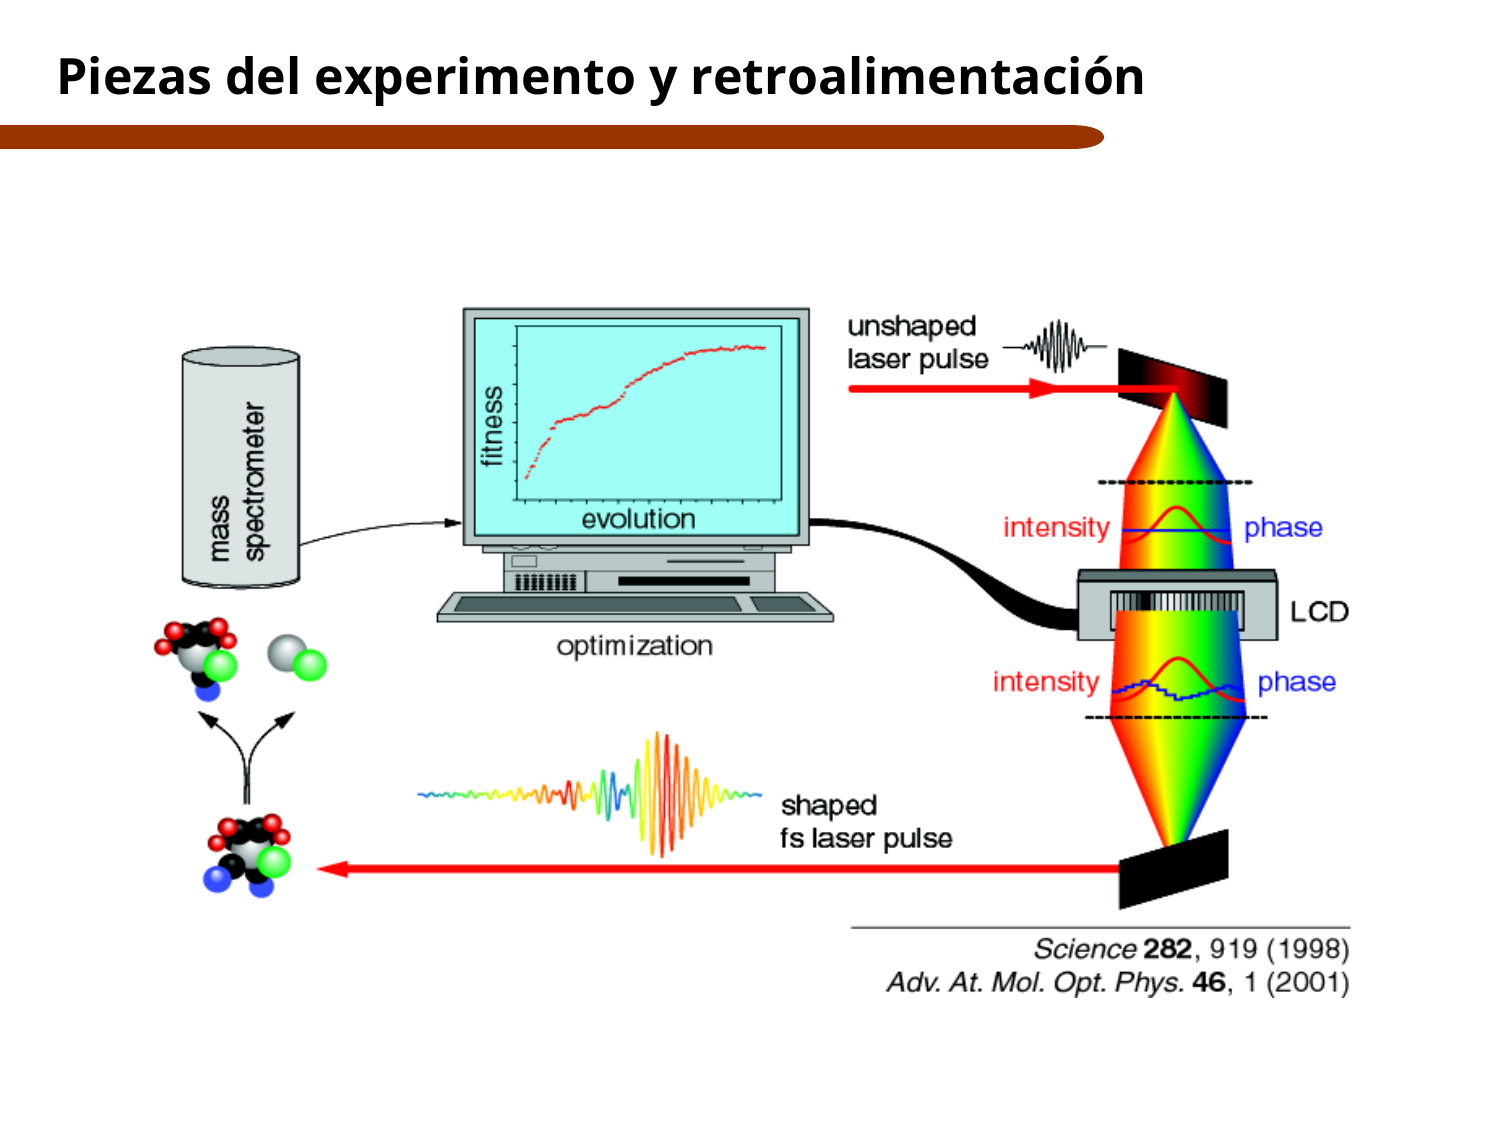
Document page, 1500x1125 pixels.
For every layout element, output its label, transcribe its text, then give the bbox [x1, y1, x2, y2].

text_box Piezas del experimento y retroalimentación [41, 18, 1500, 131]
picture [127, 294, 1383, 998]
text_box [115, 276, 1395, 1020]
